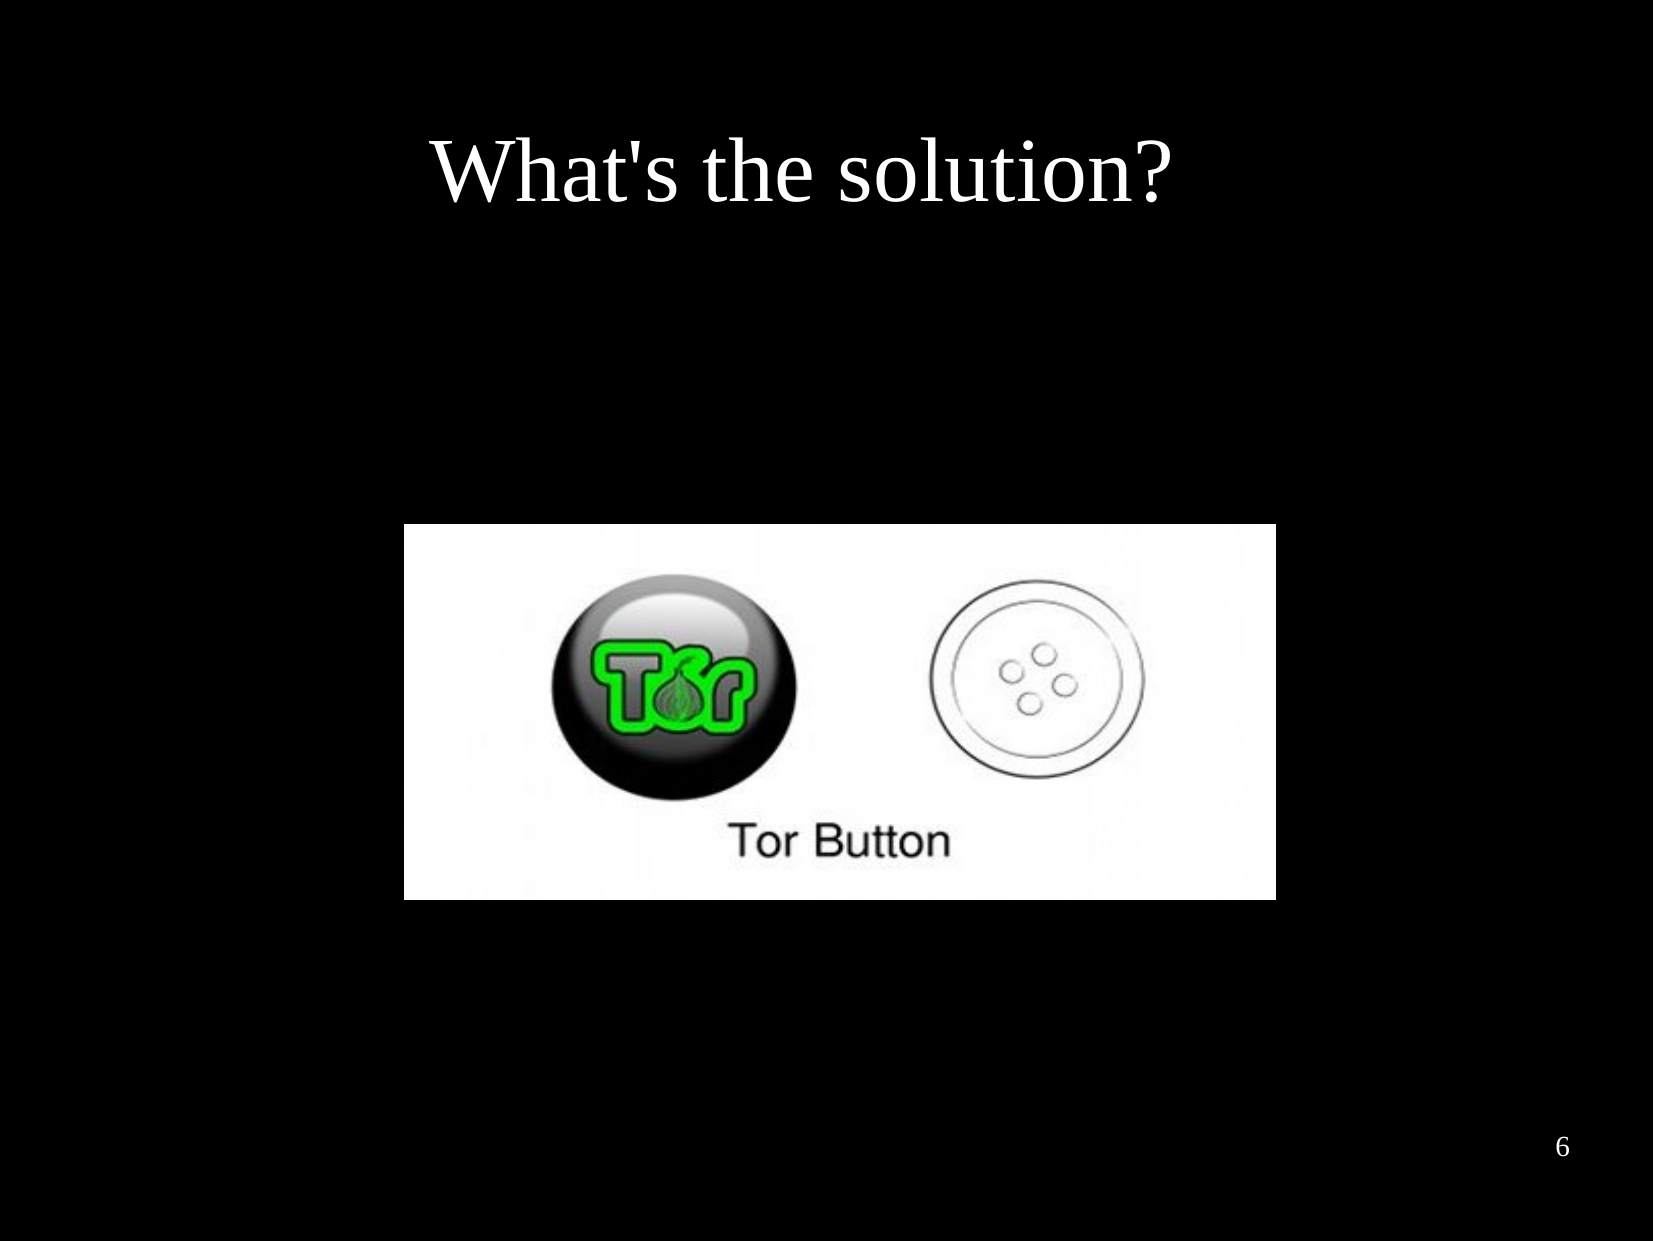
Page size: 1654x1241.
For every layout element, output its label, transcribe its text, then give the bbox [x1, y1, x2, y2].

text_box What's the solution? [414, 112, 1191, 229]
picture [404, 524, 1276, 901]
